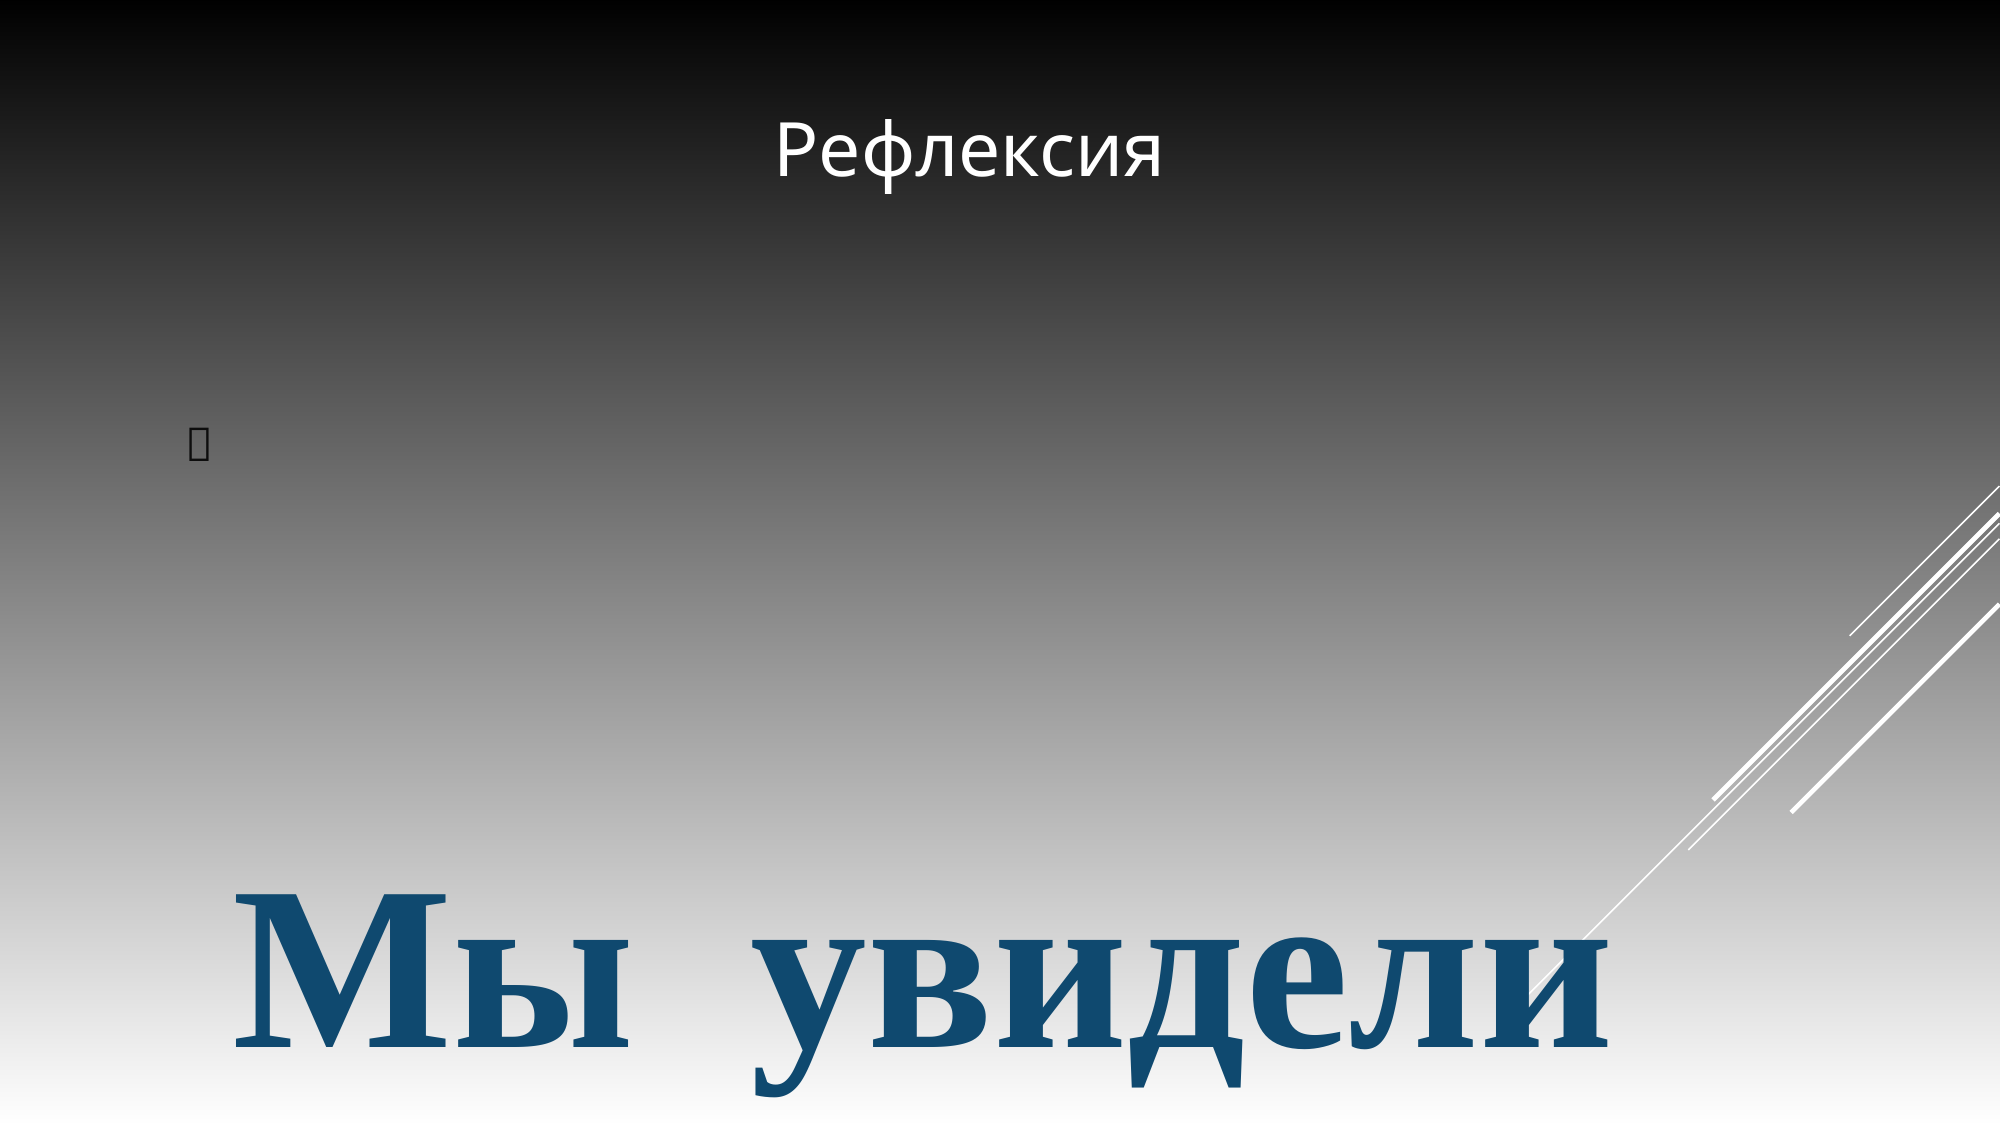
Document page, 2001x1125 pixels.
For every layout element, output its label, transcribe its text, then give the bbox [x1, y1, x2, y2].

title Рефлексия [758, 93, 1513, 266]
list Мы увидели войну глазами поэта, глазами художника, глазами композитора, глазами режиссера. Кто из них оказал на вас более сильное впечатление? [170, 316, 1719, 865]
